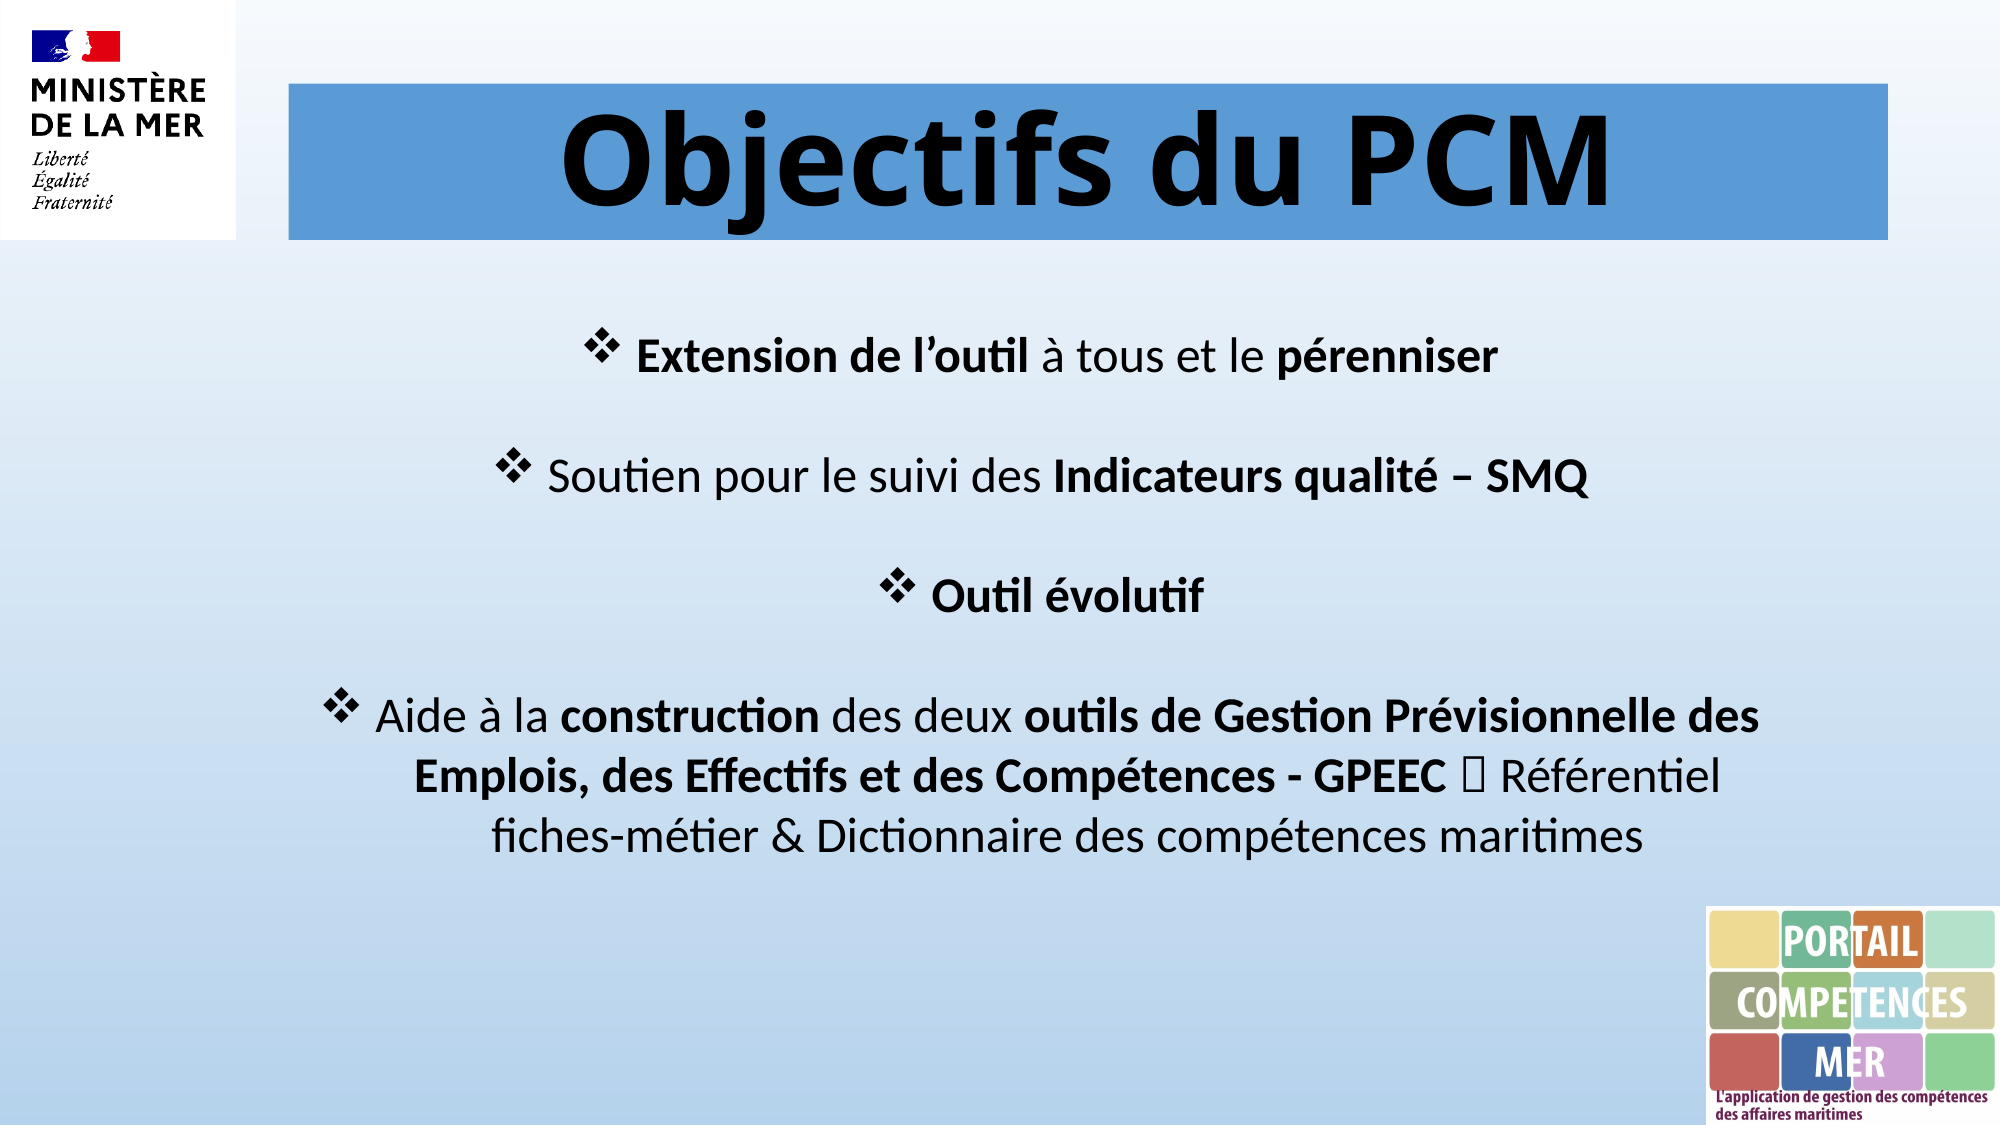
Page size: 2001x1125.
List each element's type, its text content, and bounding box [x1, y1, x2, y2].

picture [1706, 906, 2000, 1125]
title Objectifs du PCM [288, 83, 1888, 240]
picture [0, 0, 236, 240]
text_box Extension de l’outil à tous et le pérenniser Soutien pour le suivi des Indicateurs qualité – SMQ Outil évolutif Aide à la construction des deux outils de Gestion Prévisionnelle des Emplois, des Effectifs et des Compétences - GPEEC  Référentiel fiches-métier & Dictionnaire des compétences maritimes [288, 314, 1791, 870]
